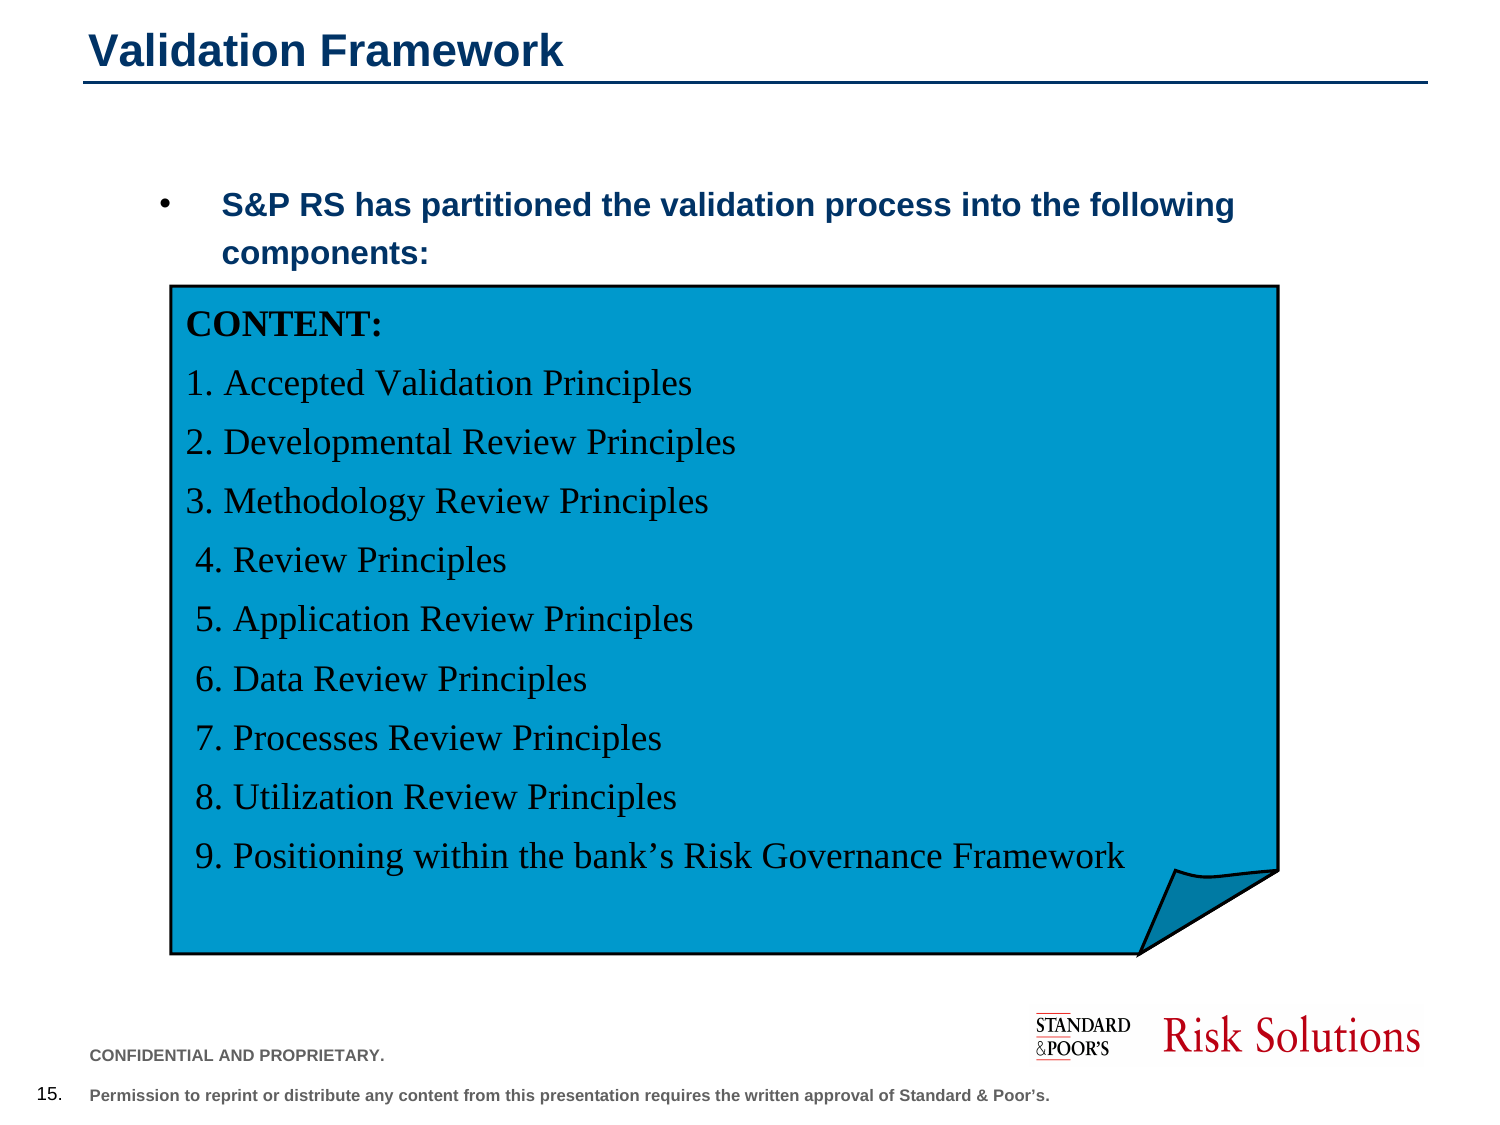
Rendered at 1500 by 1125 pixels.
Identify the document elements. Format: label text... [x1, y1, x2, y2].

title Validation Framework [73, 8, 1429, 85]
picture [1029, 1004, 1424, 1067]
text_box CONTENT: 1. Accepted Validation Principles 2. Developmental Review Principles 3. Methodology Review Principles 4. Review Principles 5. Application Review Principles 6. Data Review Principles 7. Processes Review Principles 8. Utilization Review Principles 9. Positioning within the bank’s Risk Governance Framework [170, 286, 1278, 954]
list S&P RS has partitioned the validation process into the following components: [144, 167, 1441, 956]
